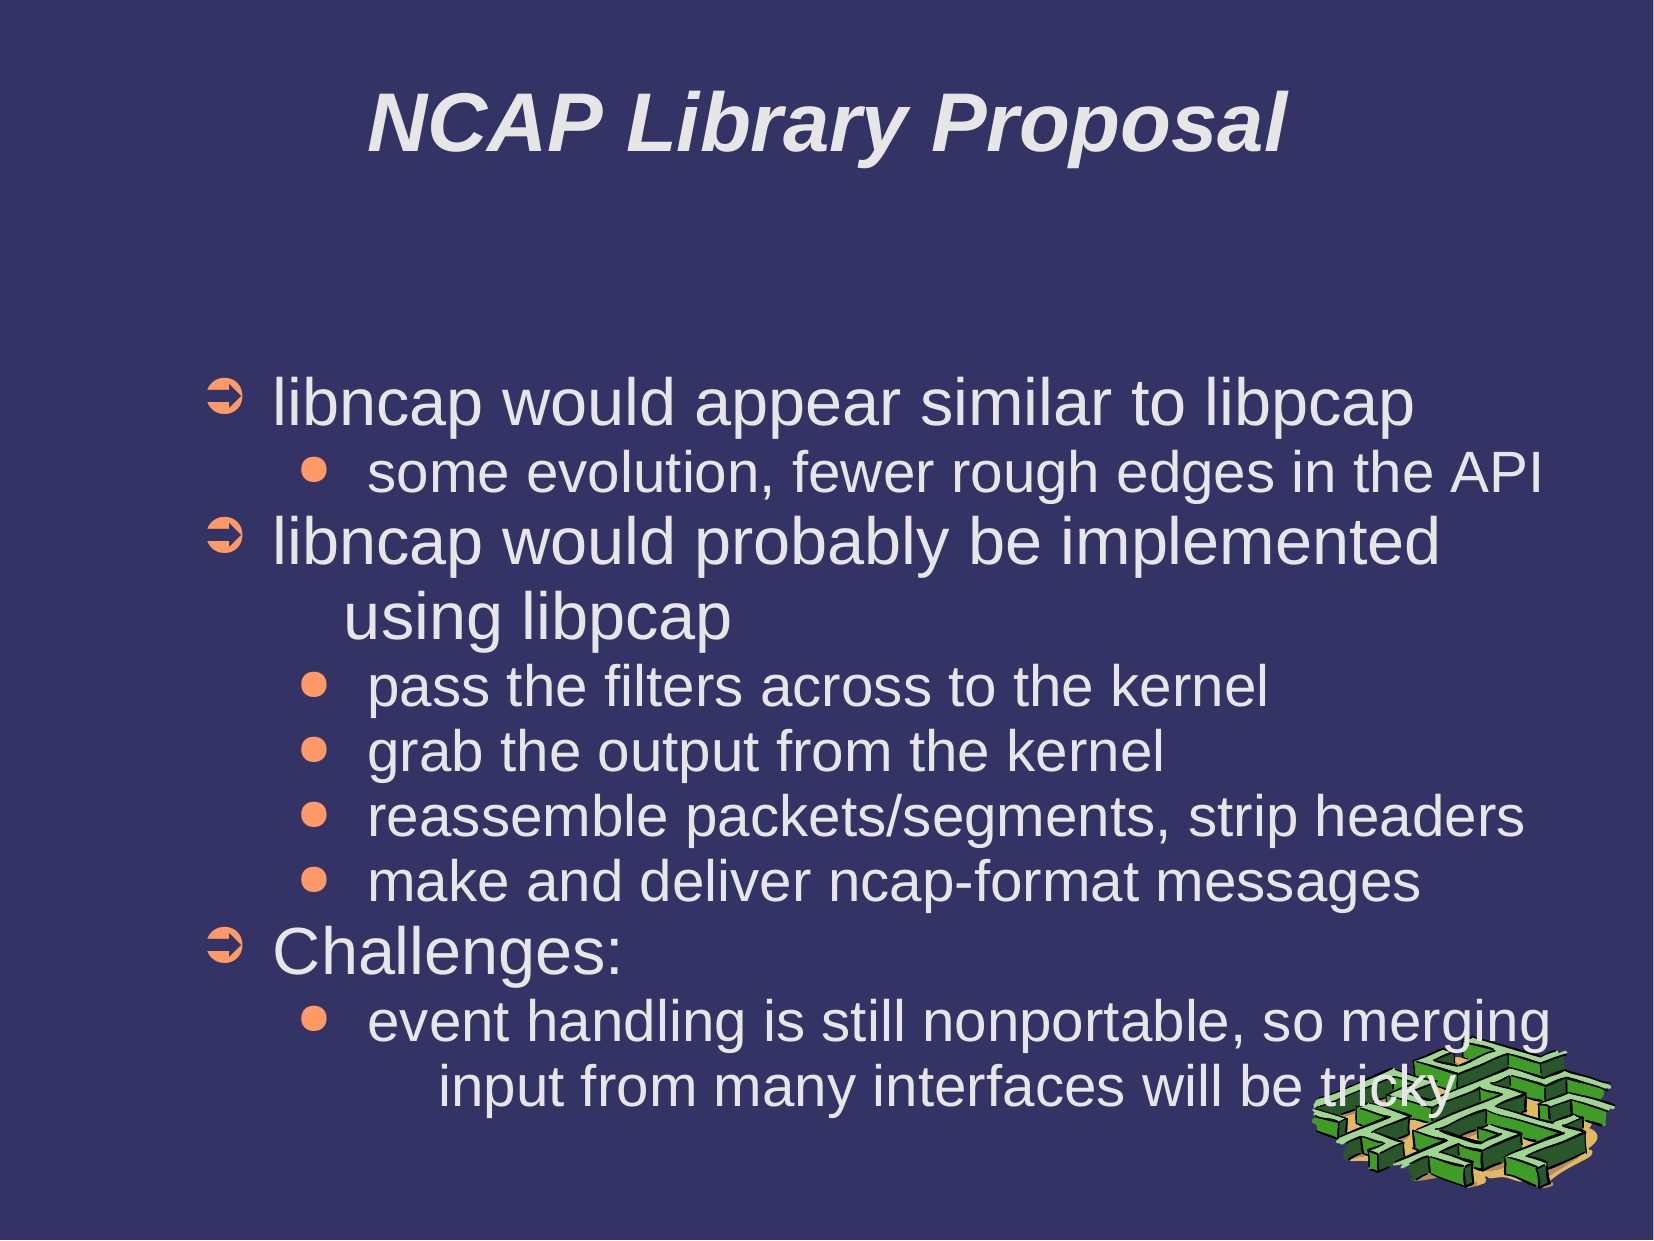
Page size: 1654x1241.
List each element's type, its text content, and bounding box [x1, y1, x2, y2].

list libncap would appear similar to libpcap some evolution, fewer rough edges in the API libncap would probably be implemented using libpcap pass the filters across to the kernel grab the output from the kernel reassemble packets/segments, strip headers make and deliver ncap-format messages Challenges: event handling is still nonportable, so merging input from many interfaces will be tricky [178, 364, 1570, 1147]
title NCAP Library Proposal [121, 19, 1534, 227]
